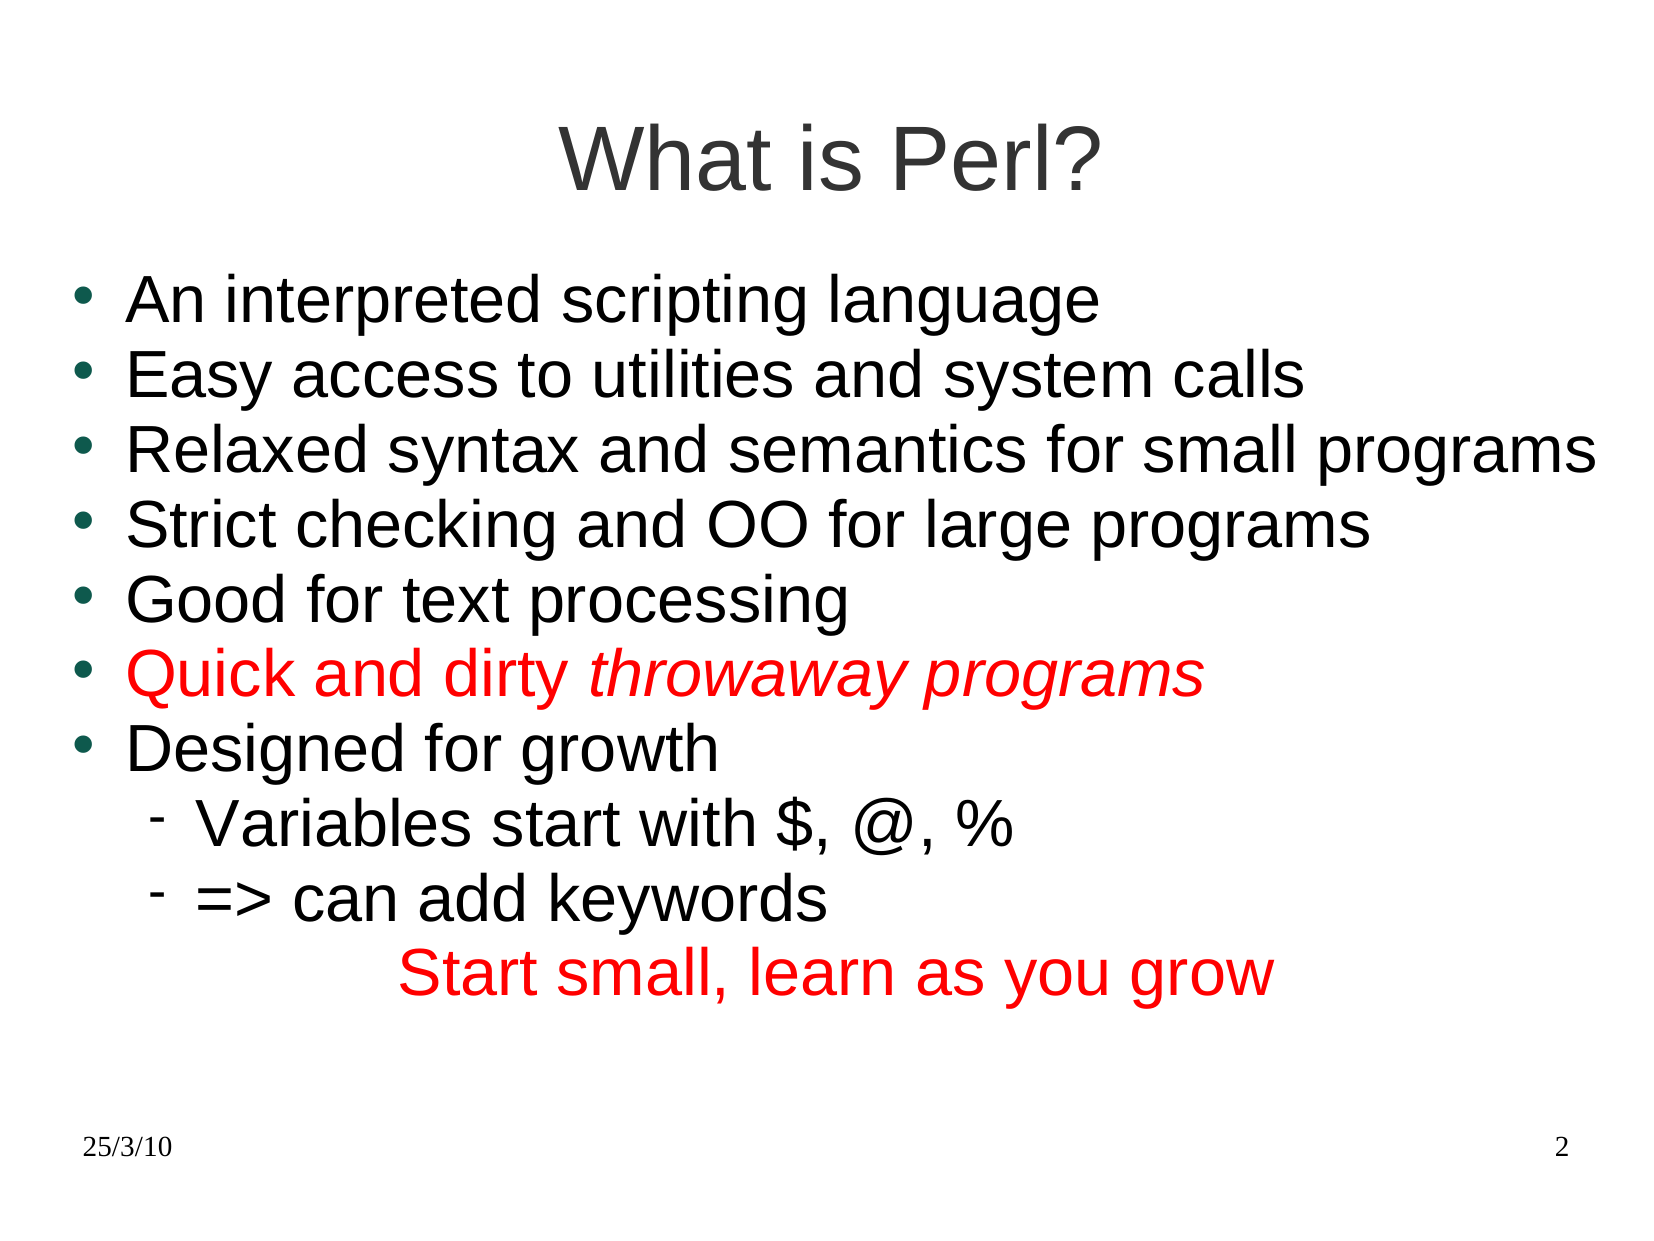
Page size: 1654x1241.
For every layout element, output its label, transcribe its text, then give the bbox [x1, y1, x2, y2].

title What is Perl? [125, 55, 1538, 262]
list An interpreted scripting language Easy access to utilities and system calls Relaxed syntax and semantics for small programs Strict checking and OO for large programs Good for text processing Quick and dirty throwaway programs Designed for growth Variables start with $, @, % => can add keywords Start small, learn as you grow [54, 262, 1601, 1176]
